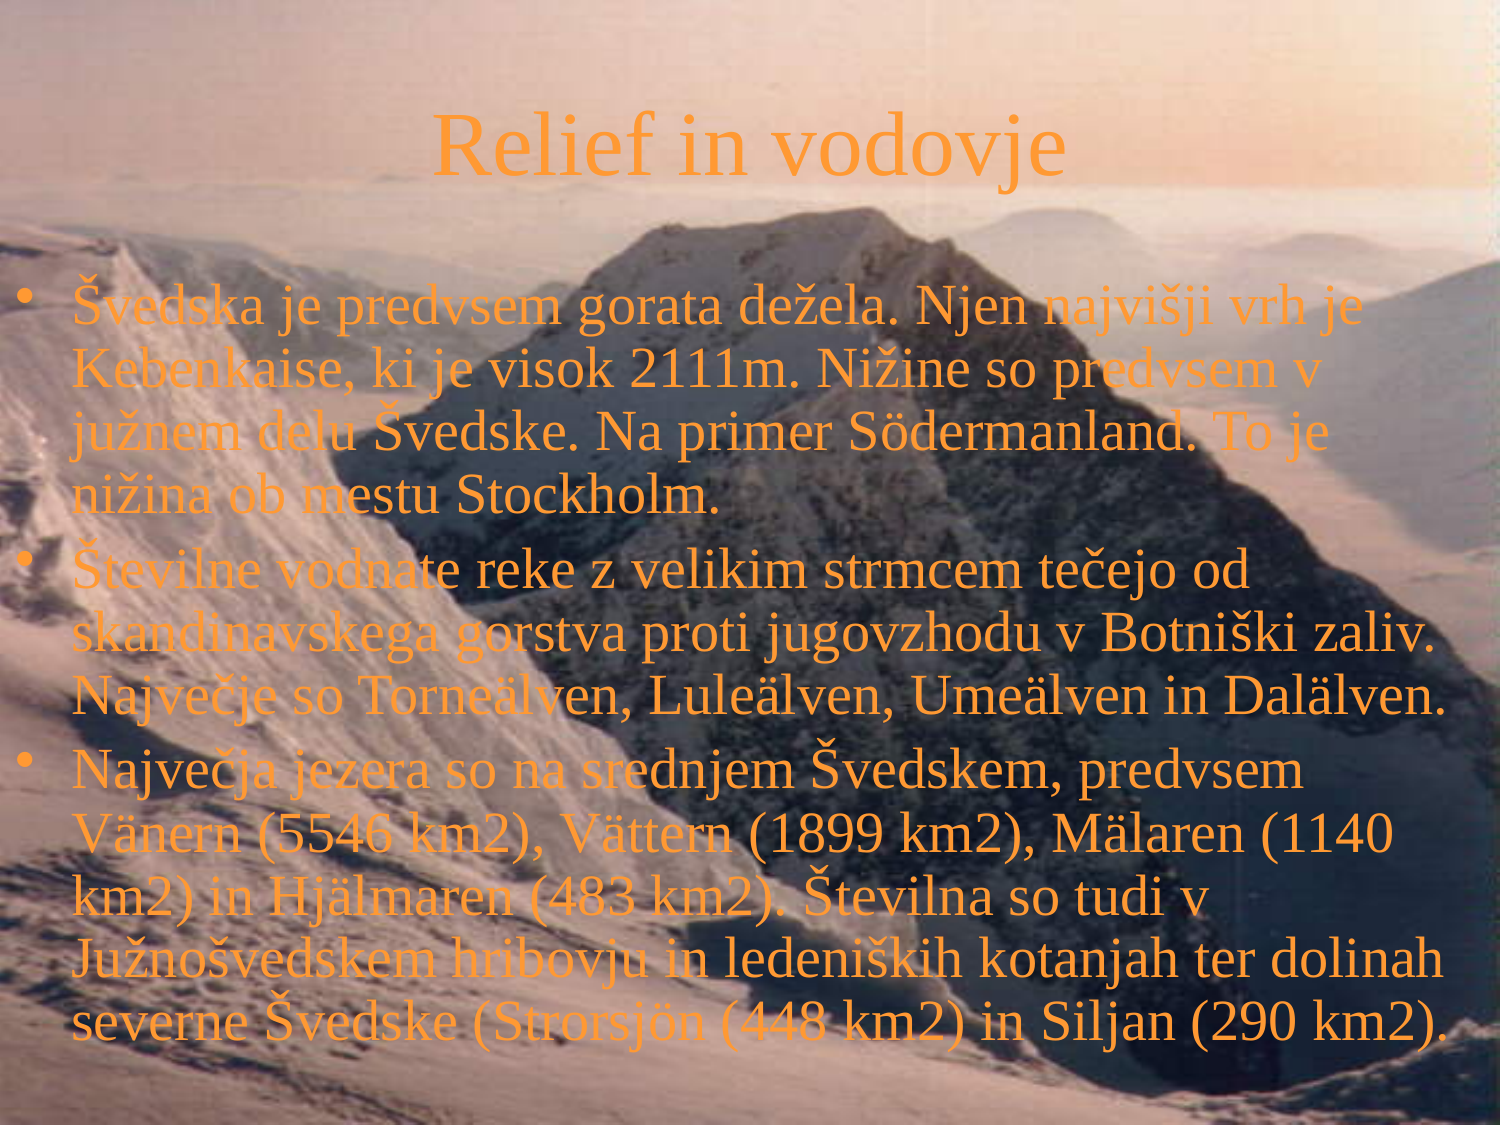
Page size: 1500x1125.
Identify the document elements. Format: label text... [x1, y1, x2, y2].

title Relief in vodovje [75, 45, 1425, 233]
list Švedska je predvsem gorata dežela. Njen najvišji vrh je Kebenkaise, ki je visok 2111m. Nižine so predvsem v južnem delu Švedske. Na primer Södermanland. To je nižina ob mestu Stockholm. Številne vodnate reke z velikim strmcem tečejo od skandinavskega gorstva proti jugovzhodu v Botniški zaliv. Največje so Torneälven, Luleälven, Umeälven in Dalälven. Največja jezera so na srednjem Švedskem, predvsem Vänern (5546 km2), Vättern (1899 km2), Mälaren (1140 km2) in Hjälmaren (483 km2). Številna so tudi v Južnošvedskem hribovju in ledeniških kotanjah ter dolinah severne Švedske (Strorsjön (448 km2) in Siljan (290 km2). [0, 267, 1471, 1071]
picture [0, 0, 1500, 1125]
